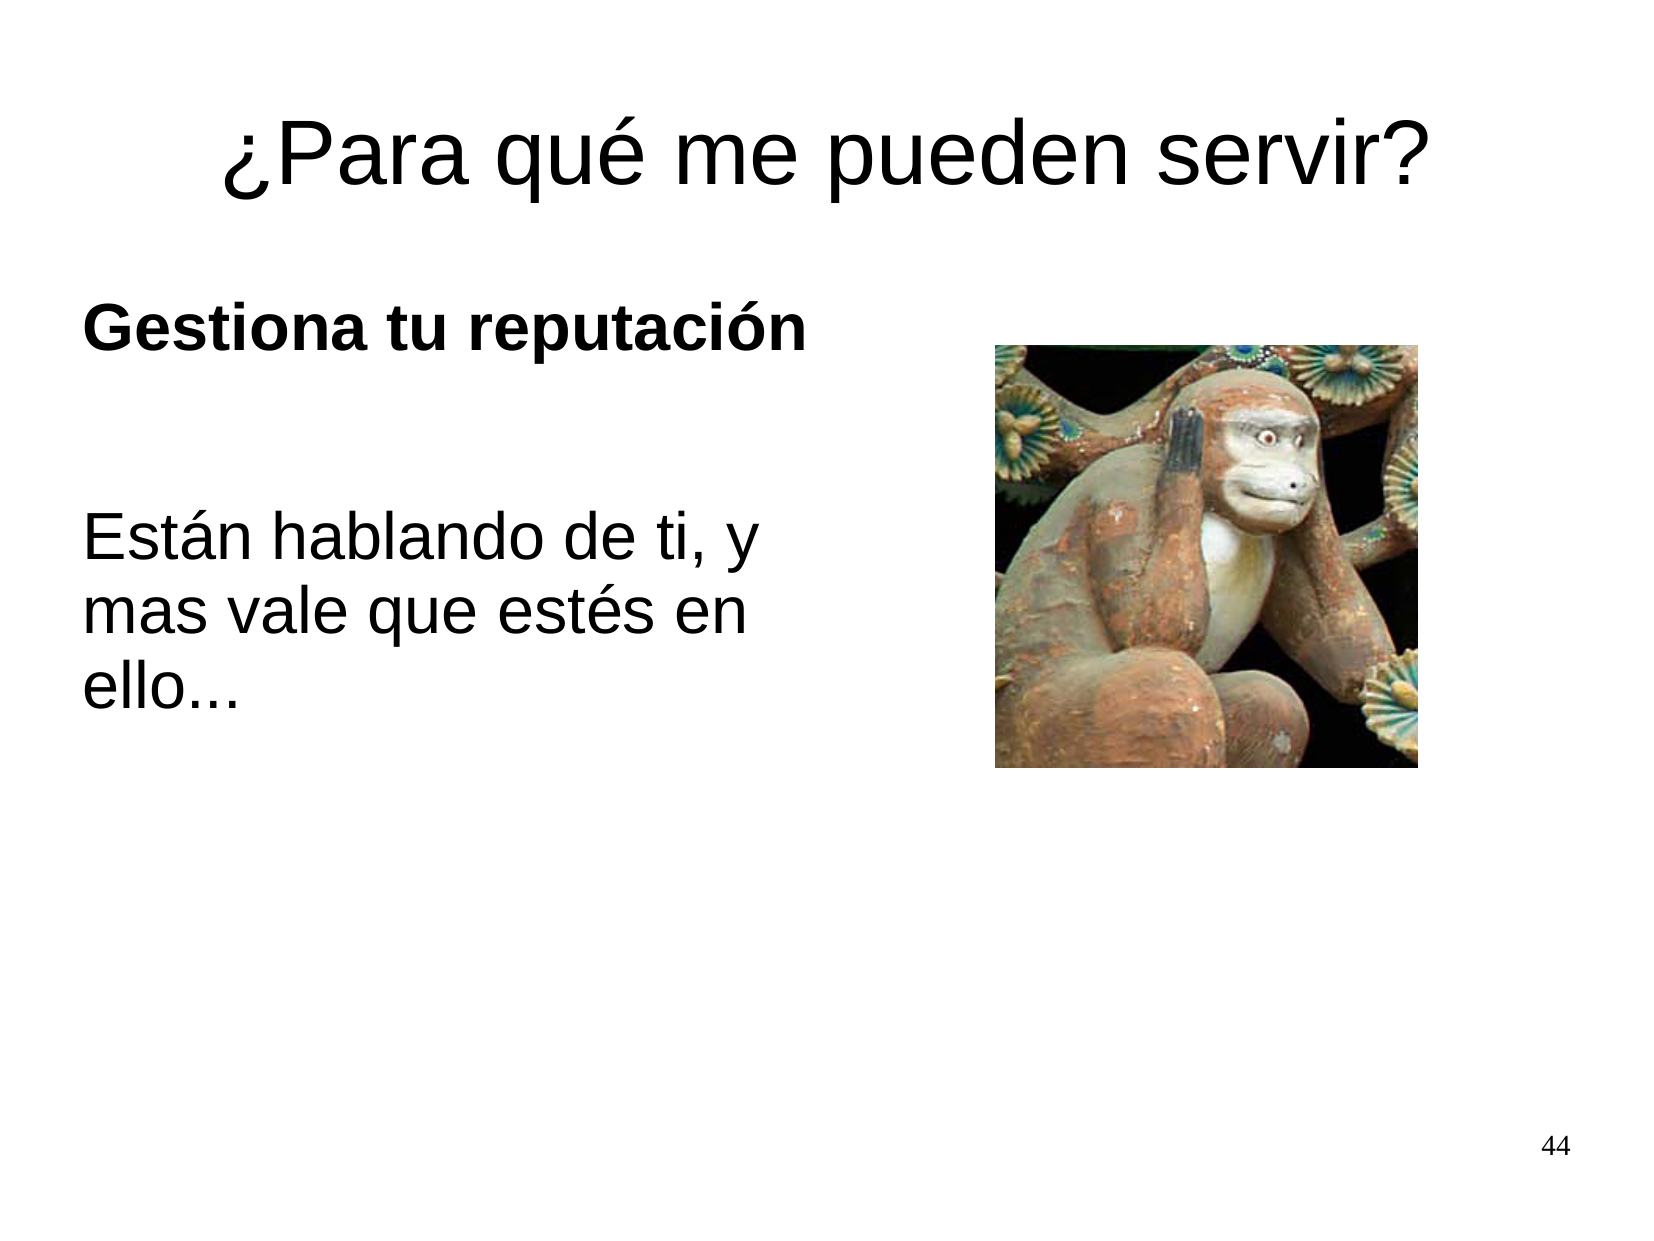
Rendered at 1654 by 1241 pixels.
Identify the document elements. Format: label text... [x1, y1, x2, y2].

picture [995, 345, 1418, 768]
title ¿Para qué me pueden servir? [82, 49, 1571, 257]
list Gestiona tu reputación Están hablando de ti, y mas vale que estés en ello... [82, 290, 809, 1109]
